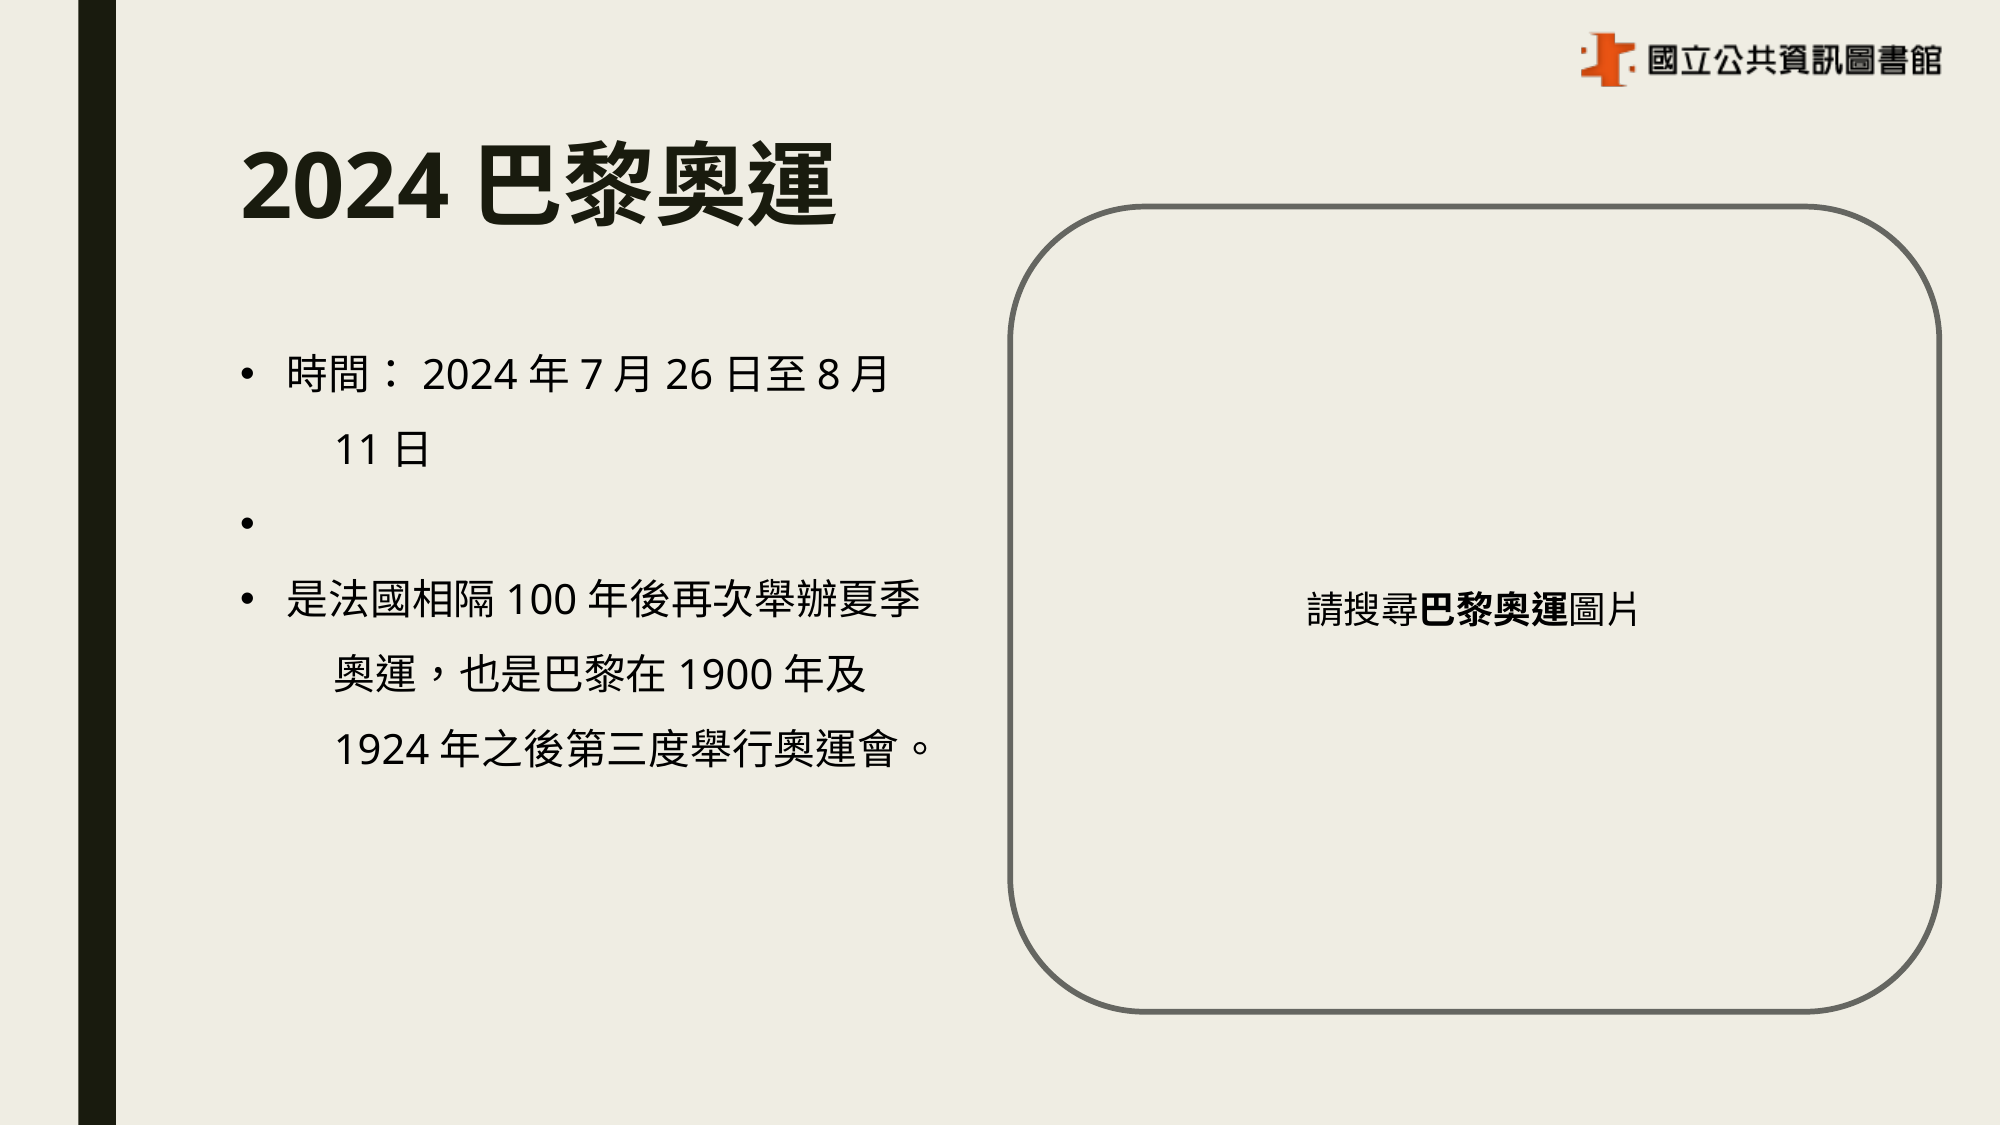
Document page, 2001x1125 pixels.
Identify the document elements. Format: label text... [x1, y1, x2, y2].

title 2024巴黎奧運 [1018, 210, 1932, 308]
title 2024巴黎奧運 [225, 64, 1951, 308]
picture [1571, 26, 1951, 93]
text_box 時間：2024年7月26日至8月11日 是法國相隔100年後再次舉辦夏季奧運，也是巴黎在1900年及1924年之後第三度舉行奧運會。 [225, 316, 960, 848]
text_box 請搜尋巴黎奧運圖片 [1014, 578, 1936, 633]
